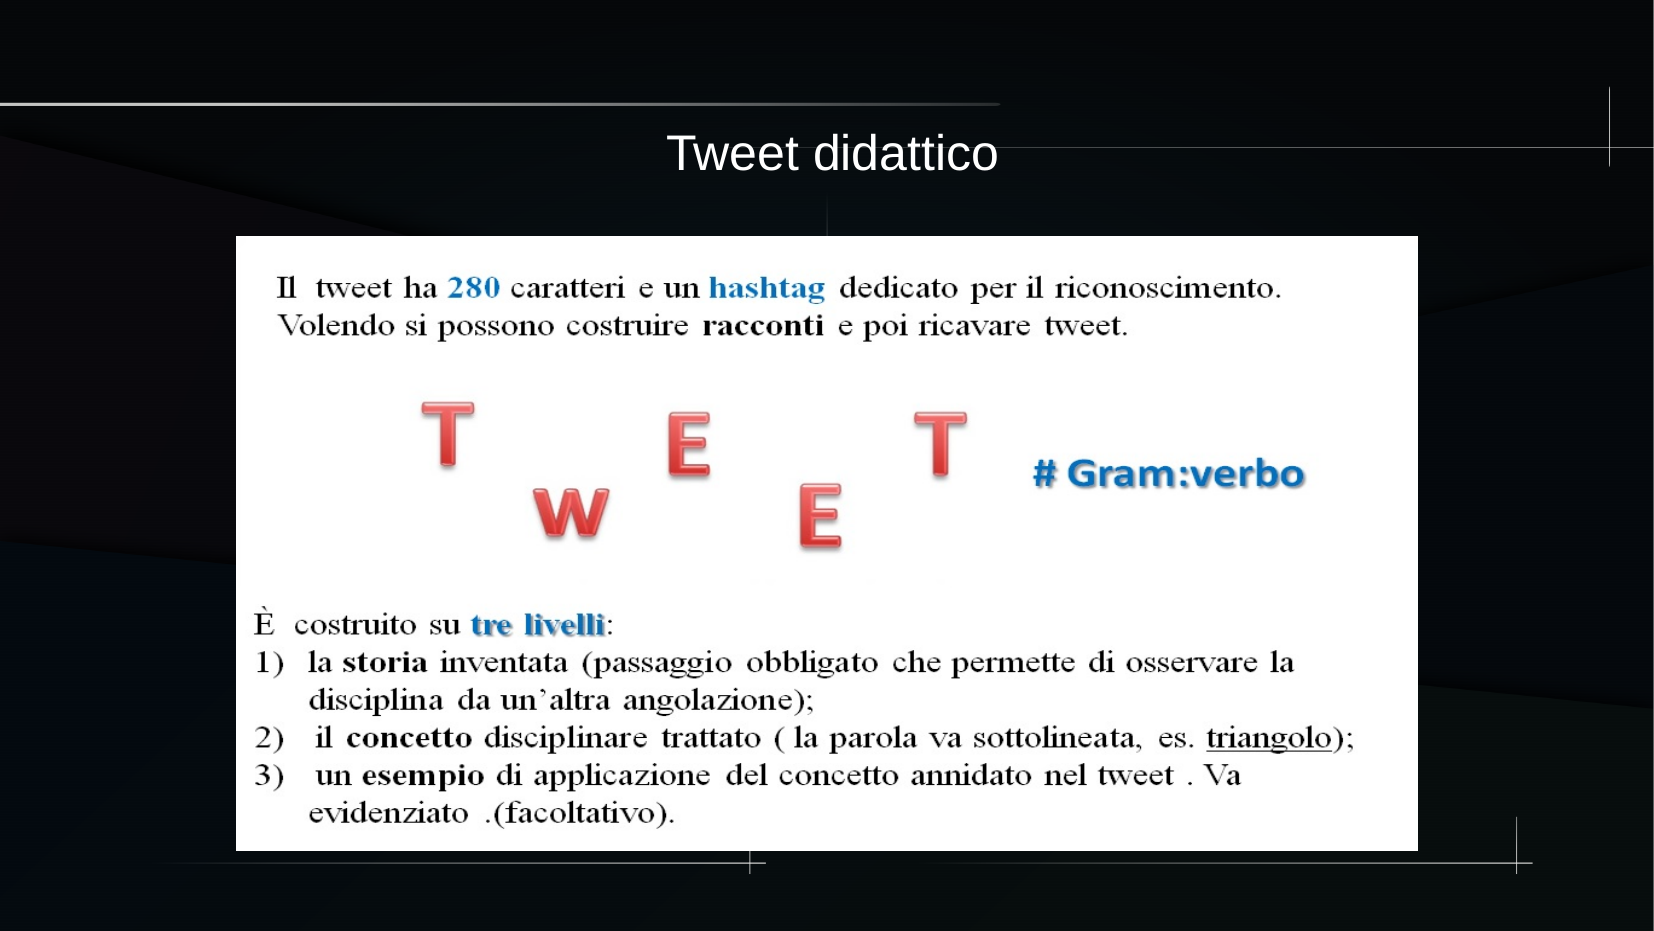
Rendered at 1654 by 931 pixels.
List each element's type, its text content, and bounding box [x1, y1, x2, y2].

picture [0, 0, 1654, 931]
text_box Tweet didattico [354, 118, 1312, 189]
